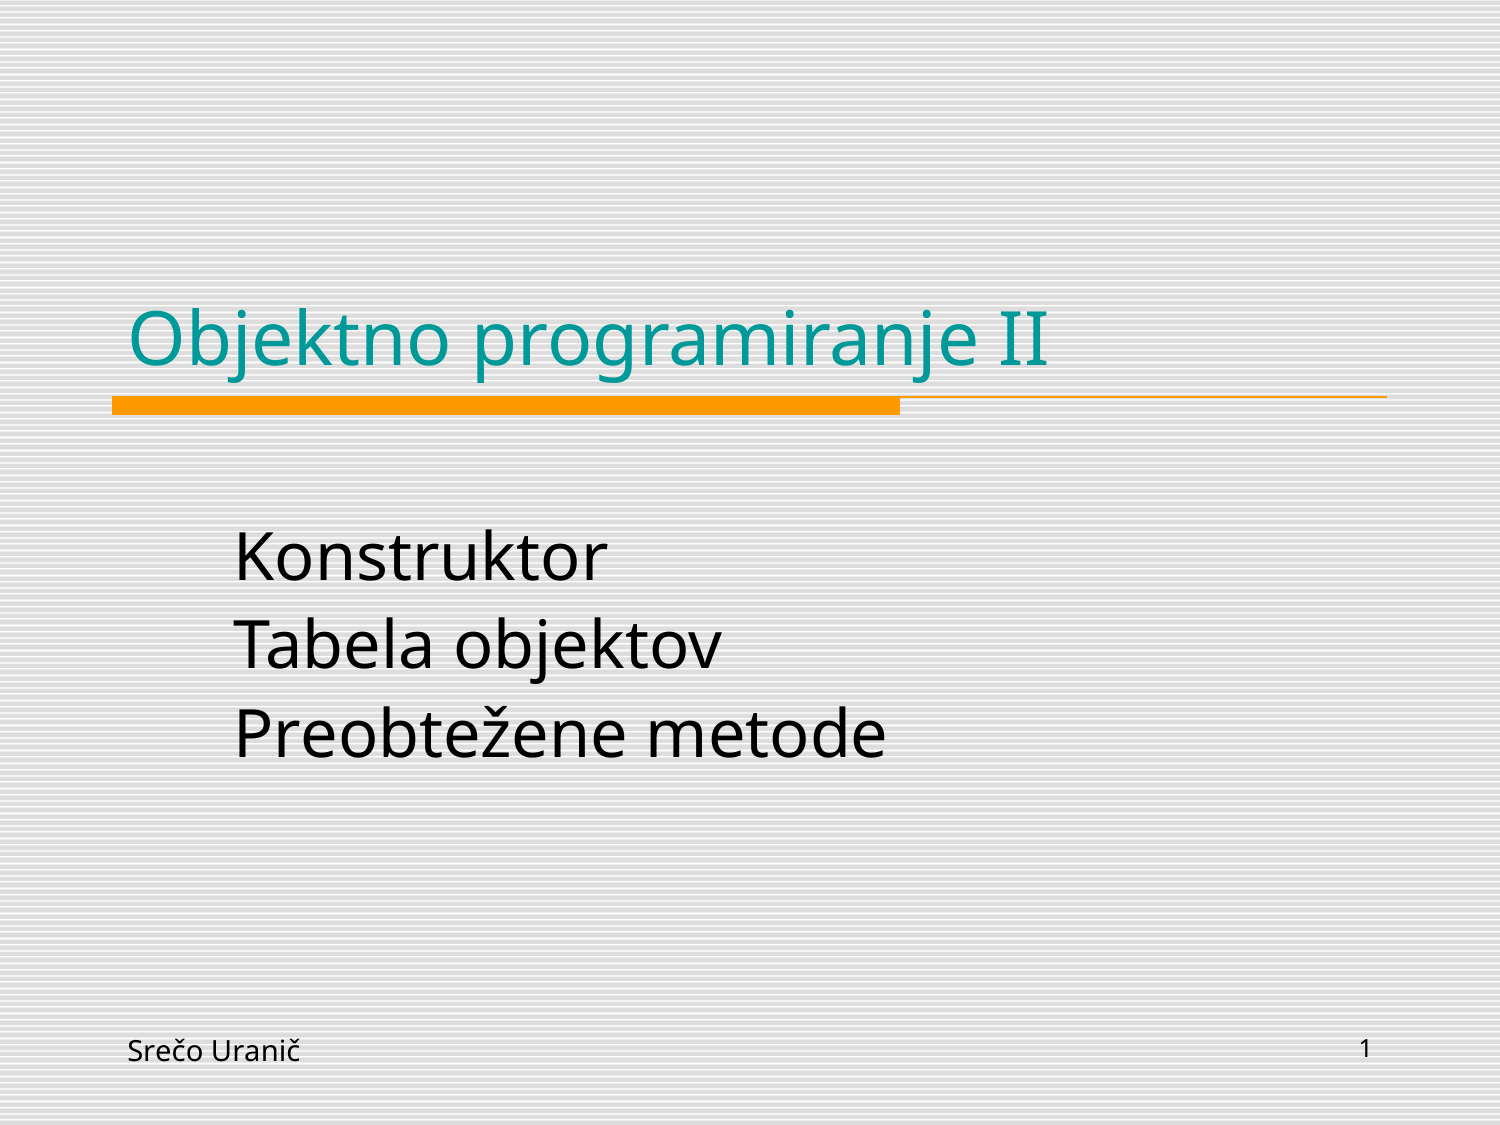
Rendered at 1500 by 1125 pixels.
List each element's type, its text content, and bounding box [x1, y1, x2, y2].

text_box <number> [1074, 1025, 1388, 1101]
title Objektno programiranje II [112, 162, 1388, 388]
picture [0, 0, 1500, 1125]
text_box Konstruktor Tabela objektov Preobtežene metode [218, 515, 1369, 780]
text_box Srečo Uranič [112, 1025, 426, 1083]
